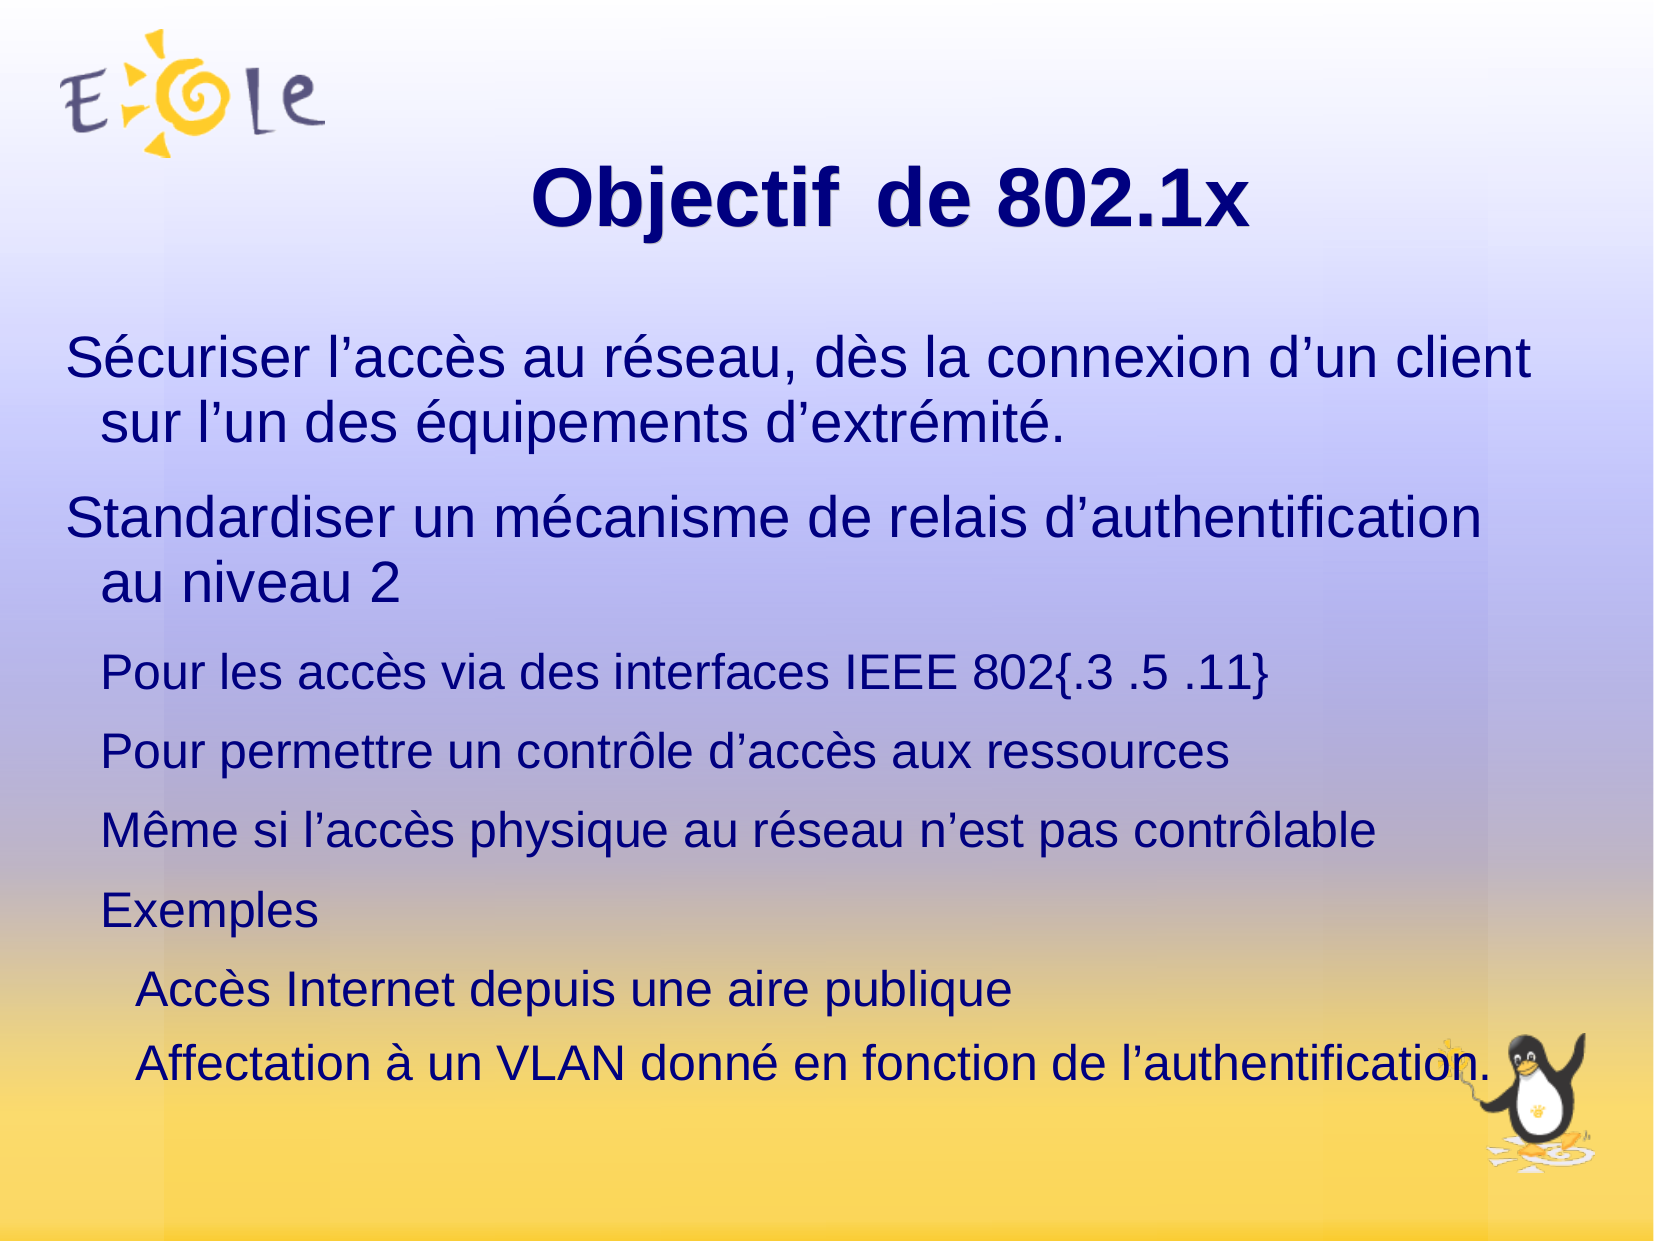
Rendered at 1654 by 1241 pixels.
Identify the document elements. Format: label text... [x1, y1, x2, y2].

list Sécuriser l’accès au réseau, dès la connexion d’un client sur l’un des équipements d’extrémité. Standardiser un mécanisme de relais d’authentification au niveau 2 Pour les accès via des interfaces IEEE 802{.3 .5 .11} Pour permettre un contrôle d’accès aux ressources Même si l’accès physique au réseau n’est pas contrôlable Exemples Accès Internet depuis une aire publique Affectation à un VLAN donné en fonction de l’authentification. [29, 324, 1565, 1159]
picture [0, 0, 1654, 1241]
text_box Objectif de 802.1x [515, 143, 1266, 266]
